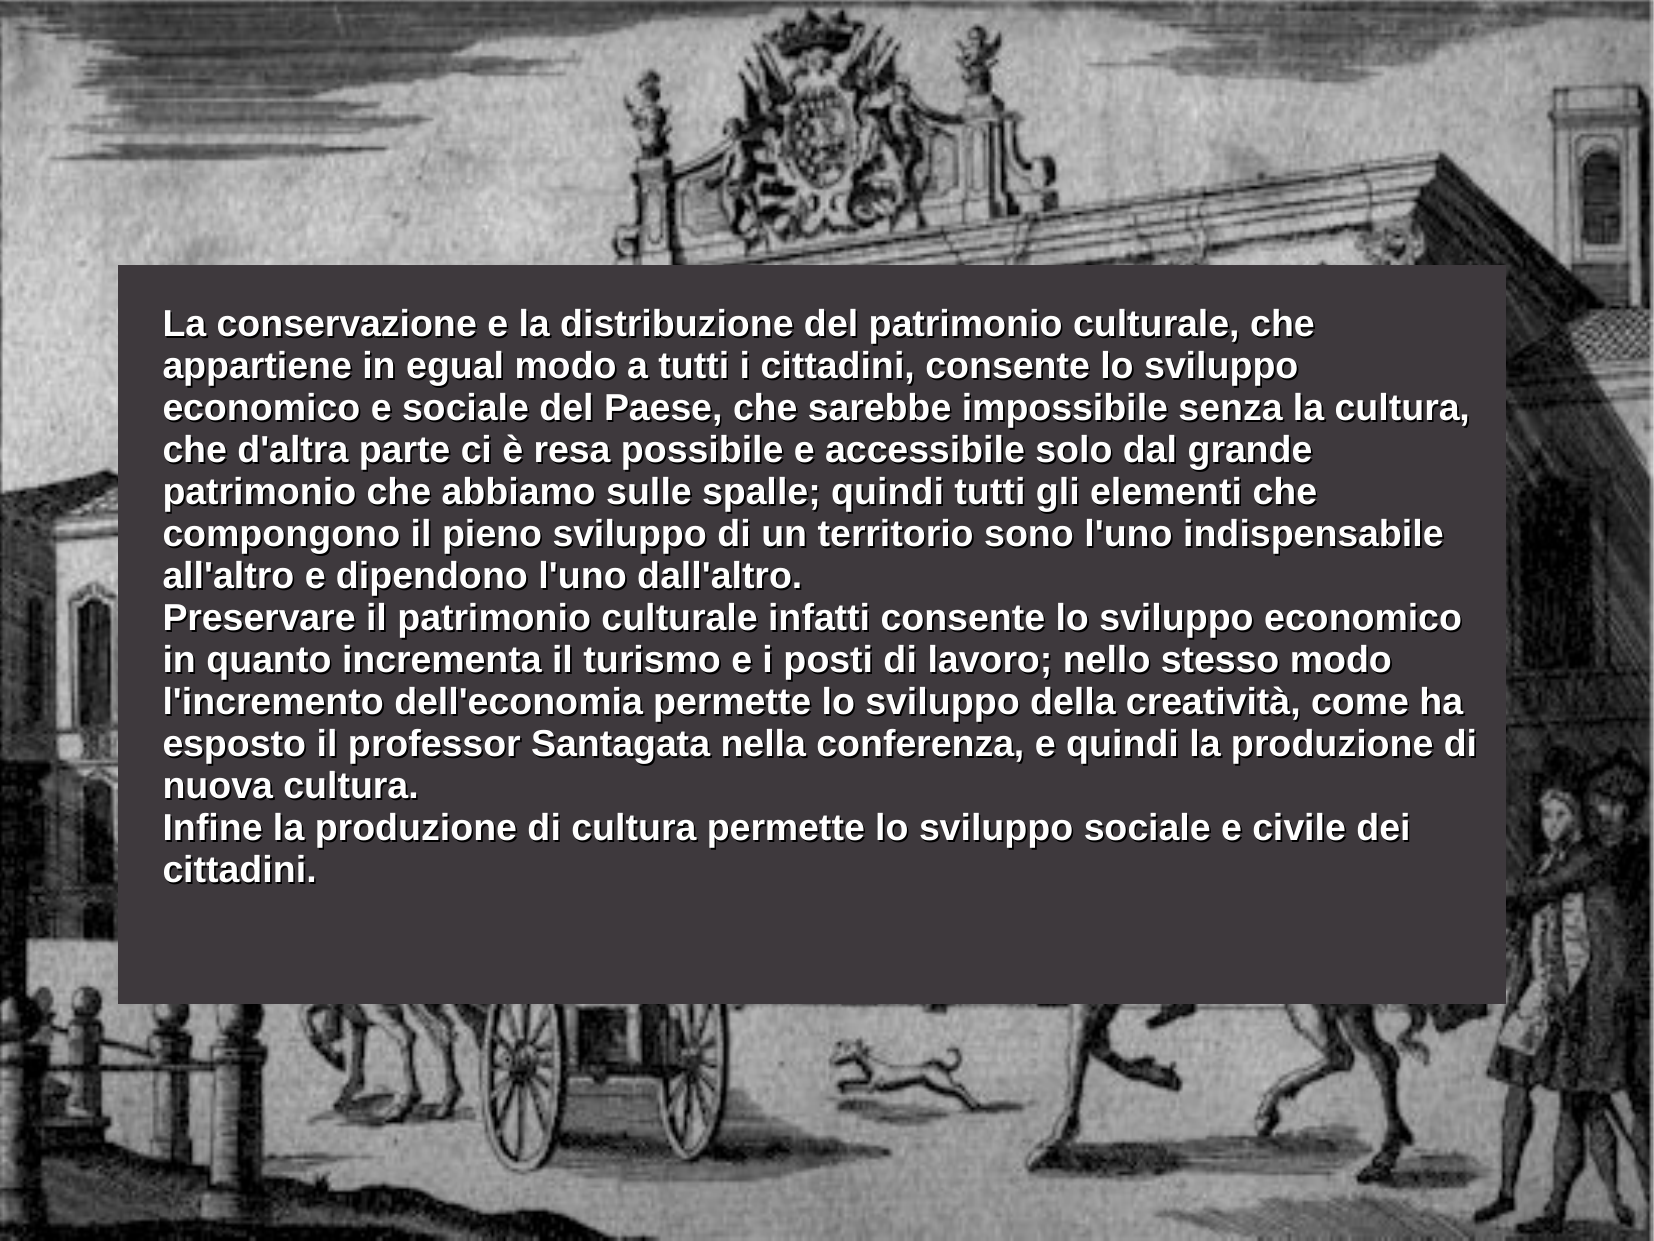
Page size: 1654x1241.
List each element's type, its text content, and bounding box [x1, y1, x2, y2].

text_box La conservazione e la distribuzione del patrimonio culturale, che appartiene in egual modo a tutti i cittadini, consente lo sviluppo economico e sociale del Paese, che sarebbe impossibile senza la cultura, che d'altra parte ci è resa possibile e accessibile solo dal grande patrimonio che abbiamo sulle spalle; quindi tutti gli elementi che compongono il pieno sviluppo di un territorio sono l'uno indispensabile all'altro e dipendono l'uno dall'altro. Preservare il patrimonio culturale infatti consente lo sviluppo economico in quanto incrementa il turismo e i posti di lavoro; nello stesso modo l'incremento dell'economia permette lo sviluppo della creatività, come ha esposto il professor Santagata nella conferenza, e quindi la produzione di nuova cultura. Infine la produzione di cultura permette lo sviluppo sociale e civile dei cittadini. [147, 295, 1506, 1000]
picture [118, 265, 1506, 1004]
